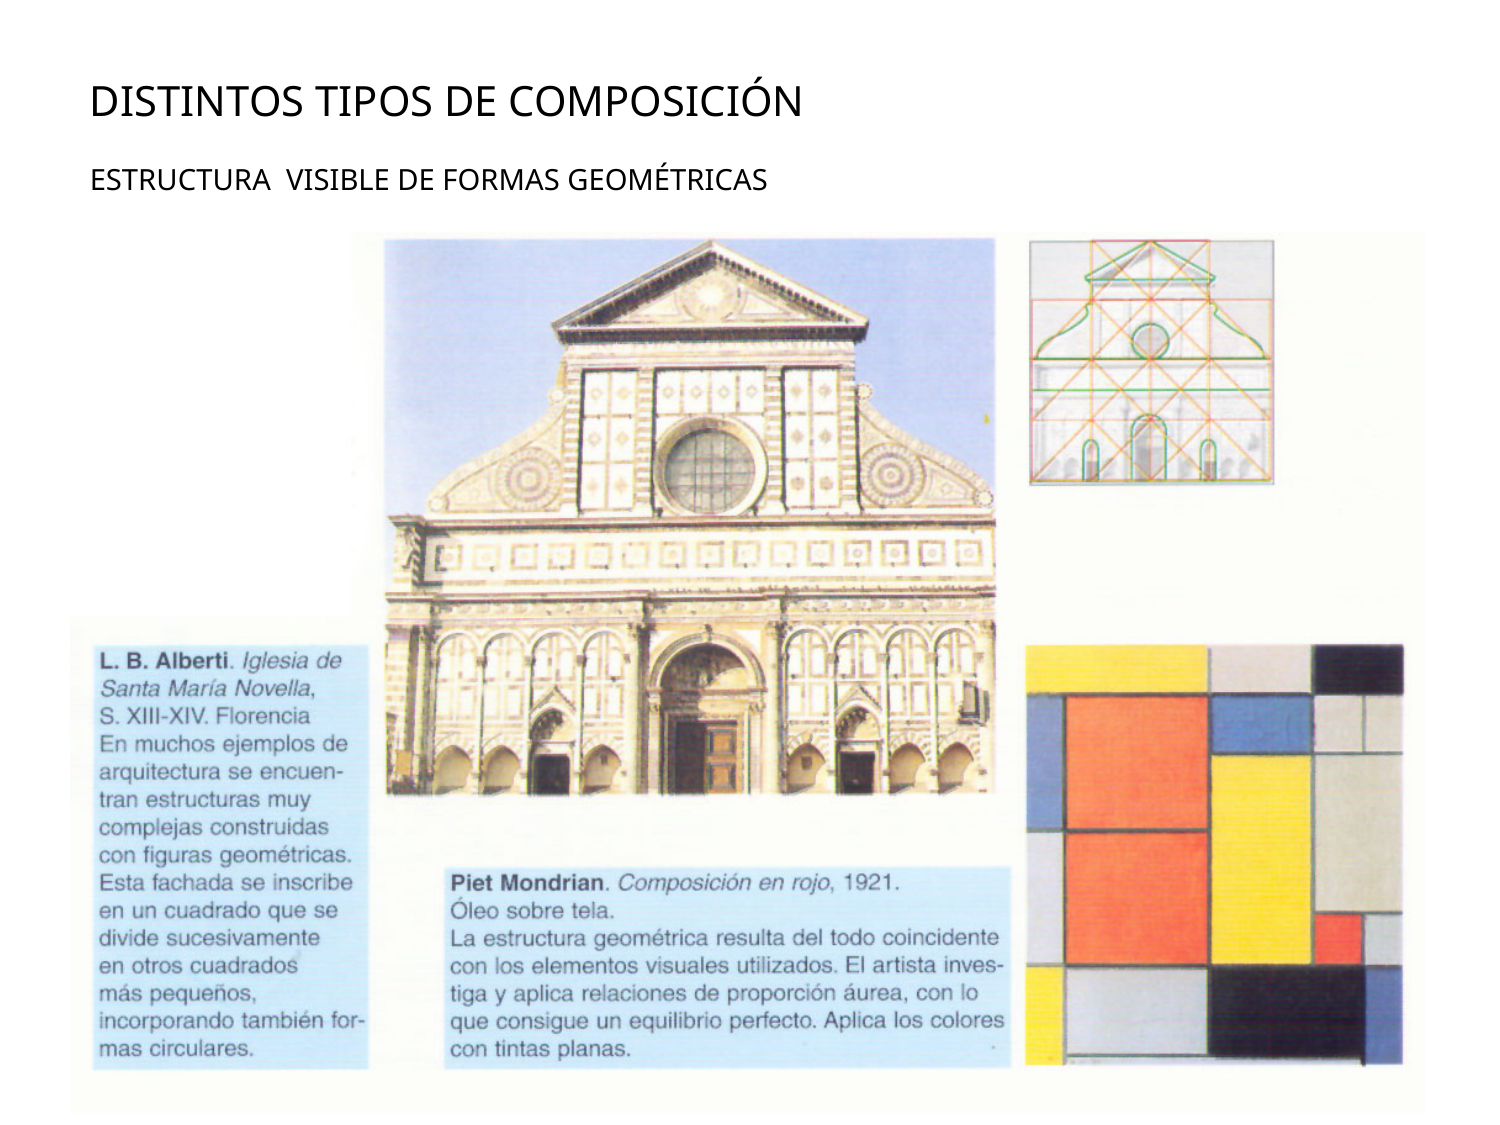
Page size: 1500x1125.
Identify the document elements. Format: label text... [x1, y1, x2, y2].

text_box DISTINTOS TIPOS DE COMPOSICIÓN ESTRUCTURA VISIBLE DE FORMAS GEOMÉTRICAS [75, 45, 1425, 232]
picture [70, 232, 1425, 1113]
